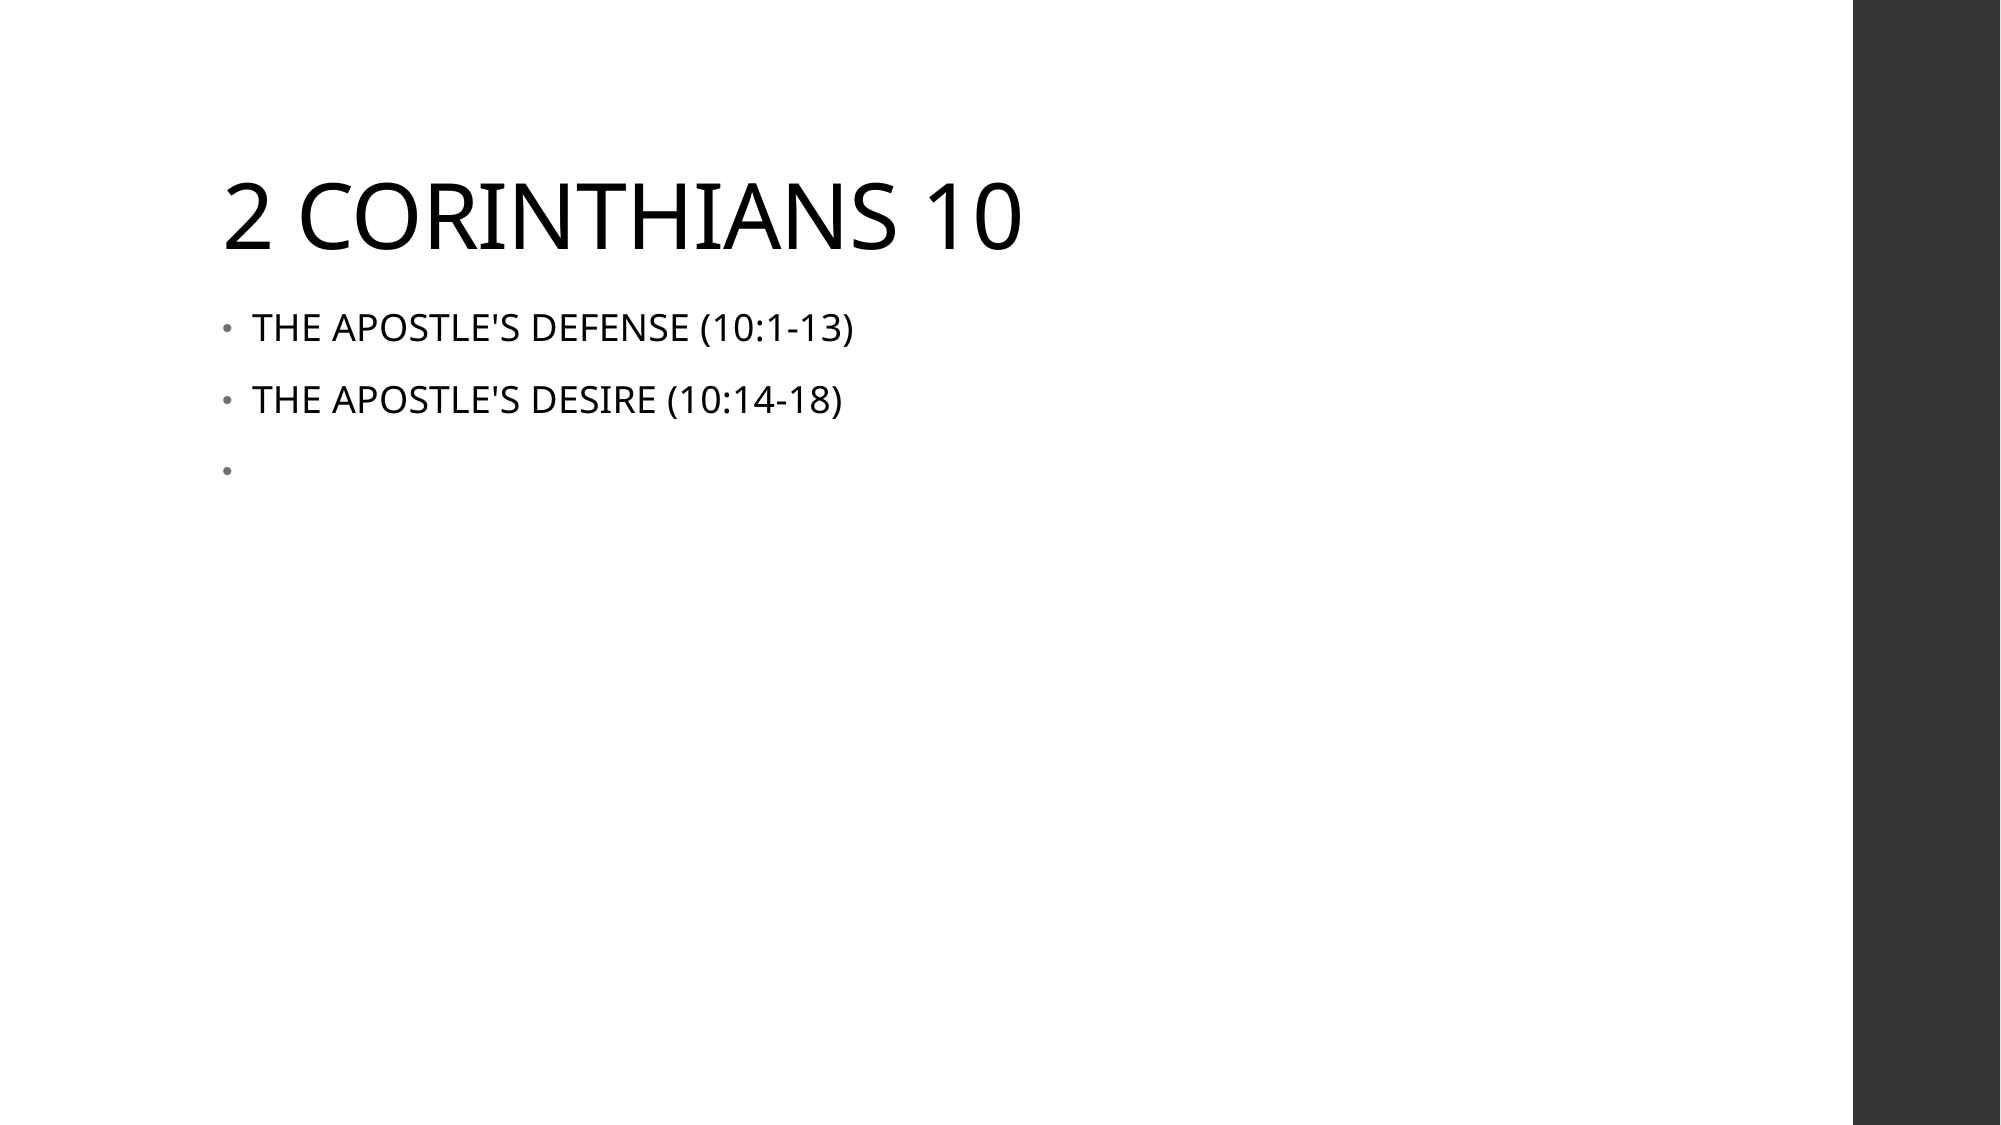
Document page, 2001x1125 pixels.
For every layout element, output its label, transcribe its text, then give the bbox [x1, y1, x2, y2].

title 2 CORINTHIANS 10 [206, 60, 1797, 278]
list THE APOSTLE'S DEFENSE (10:1-13) THE APOSTLE'S DESIRE (10:14-18) [206, 299, 1617, 1014]
